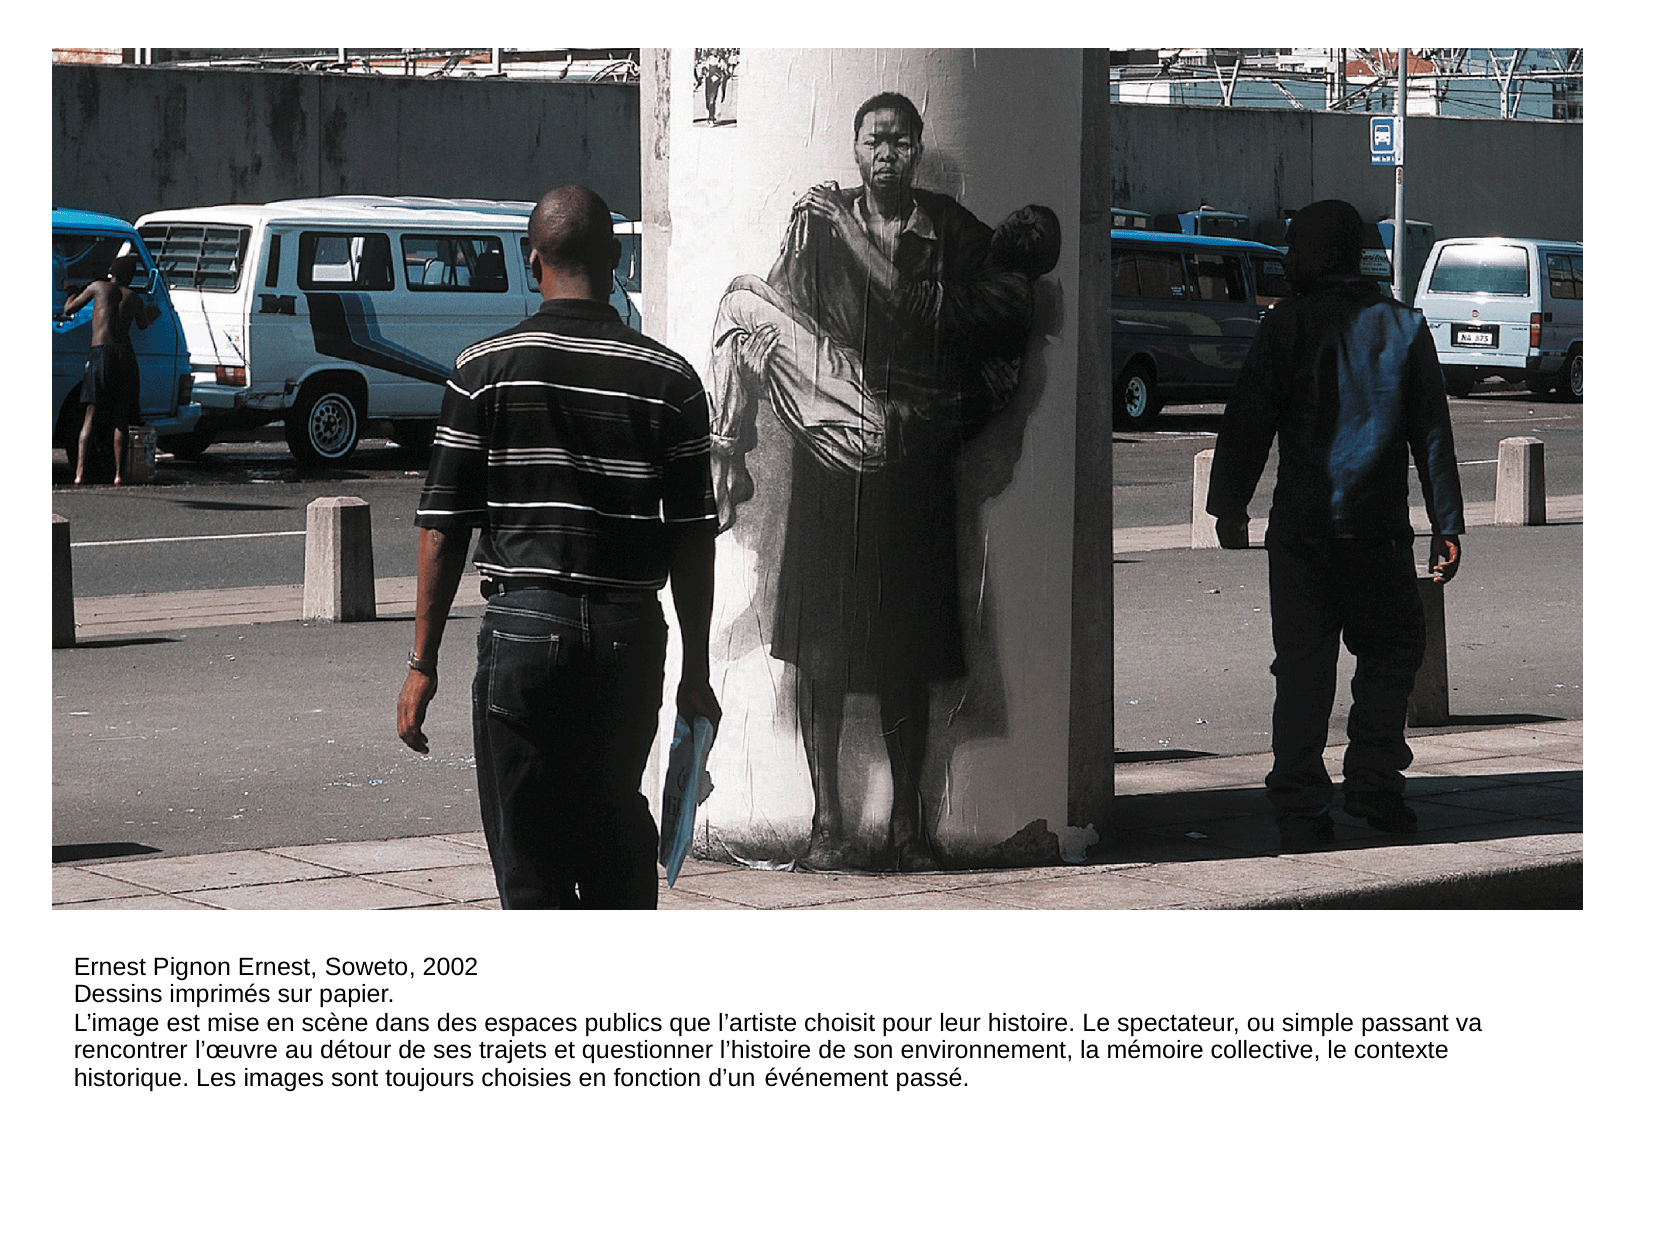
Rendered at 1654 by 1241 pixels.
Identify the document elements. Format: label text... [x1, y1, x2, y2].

picture [52, 48, 1583, 910]
text_box Ernest Pignon Ernest, Soweto, 2002 Dessins imprimés sur papier. L’image est mise en scène dans des espaces publics que l’artiste choisit pour leur histoire. Le spectateur, ou simple passant va rencontrer l’œuvre au détour de ses trajets et questionner l’histoire de son environnement, la mémoire collective, le contexte historique. Les images sont toujours choisies en fonction d’un événement passé. [59, 944, 1583, 1205]
